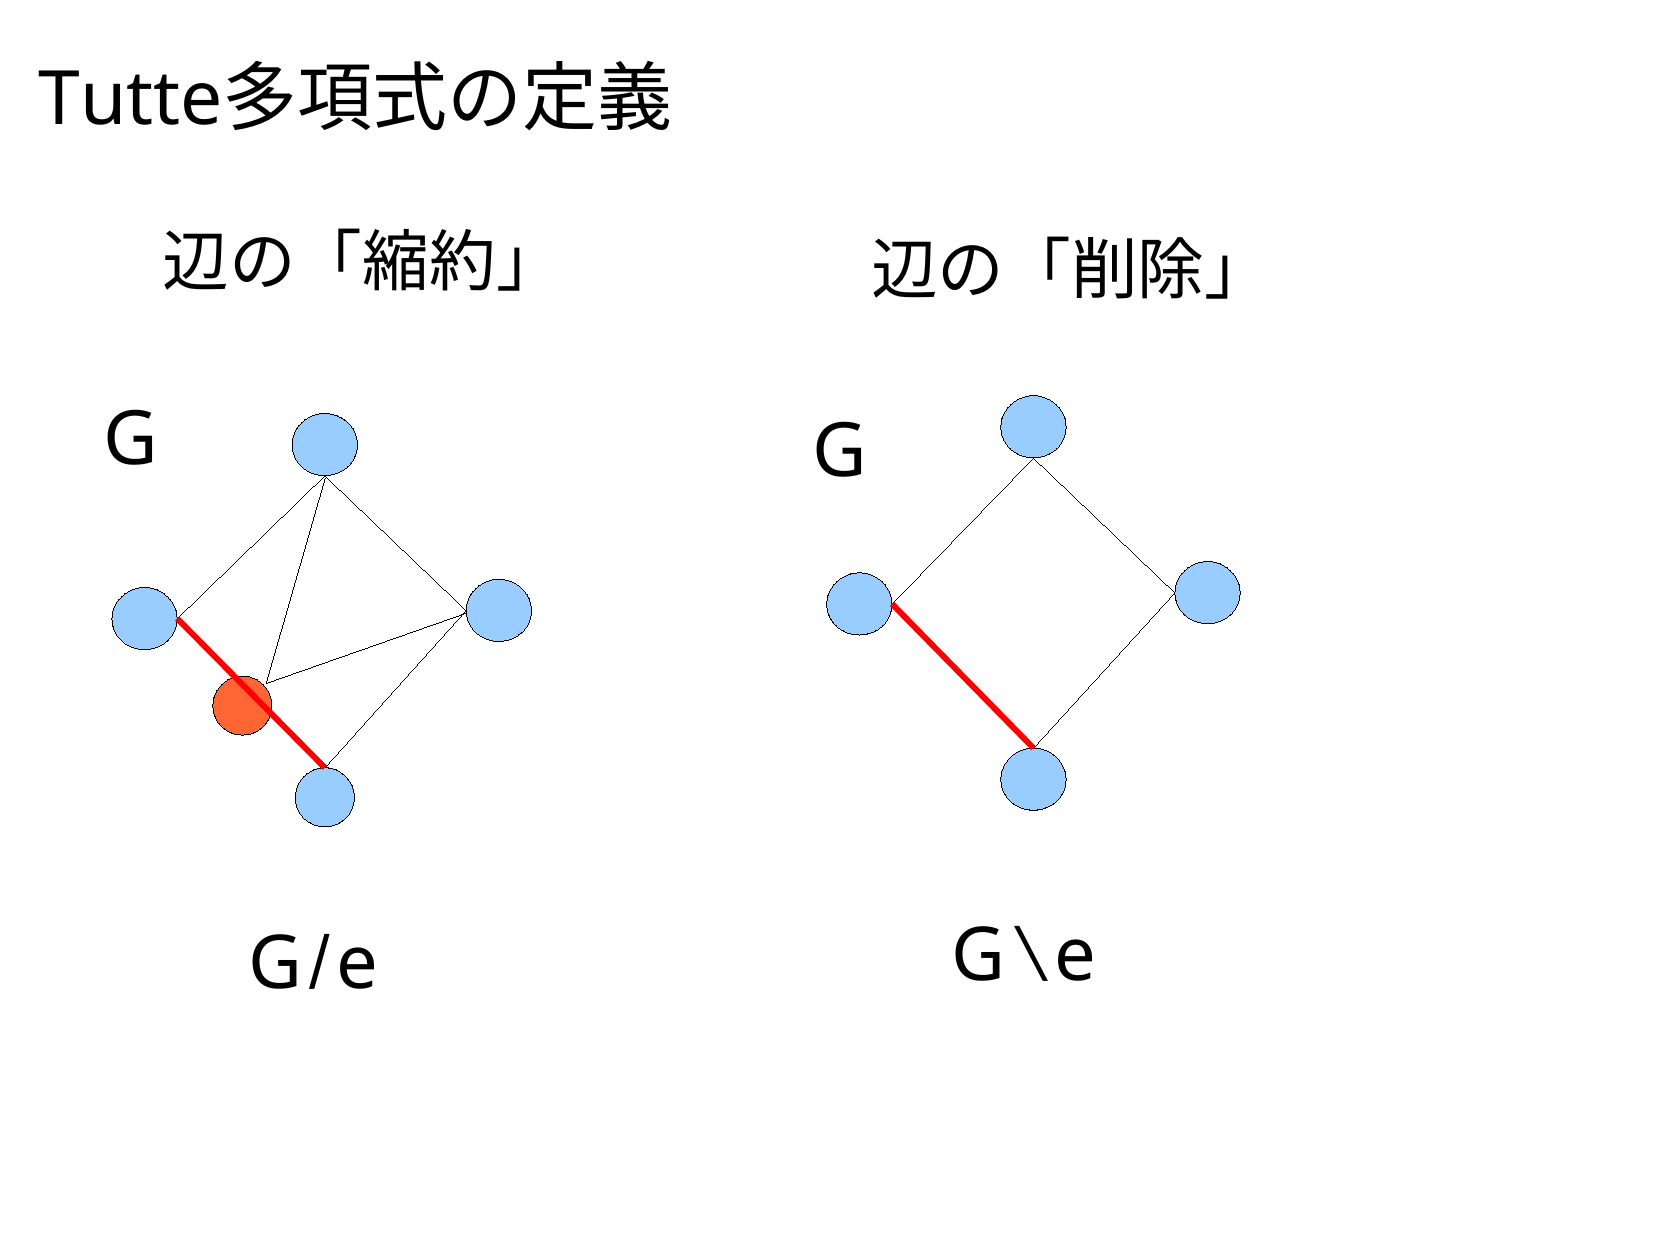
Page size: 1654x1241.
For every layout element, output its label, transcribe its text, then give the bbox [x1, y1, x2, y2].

text_box 辺の「削除」 [856, 208, 1221, 296]
text_box [1000, 395, 1067, 458]
text_box Tutte多項式の定義 [23, 29, 687, 126]
text_box [826, 572, 892, 636]
text_box [292, 413, 358, 476]
text_box [1000, 748, 1067, 811]
text_box G [797, 388, 884, 485]
text_box [466, 579, 532, 642]
chart [944, 915, 1103, 996]
chart [241, 923, 384, 1004]
text_box [1174, 561, 1241, 624]
text_box 辺の「縮約」 [147, 200, 512, 288]
text_box [111, 587, 178, 650]
text_box [240, 676, 272, 709]
text_box [295, 767, 355, 827]
text_box [212, 678, 270, 736]
text_box G [88, 376, 175, 473]
